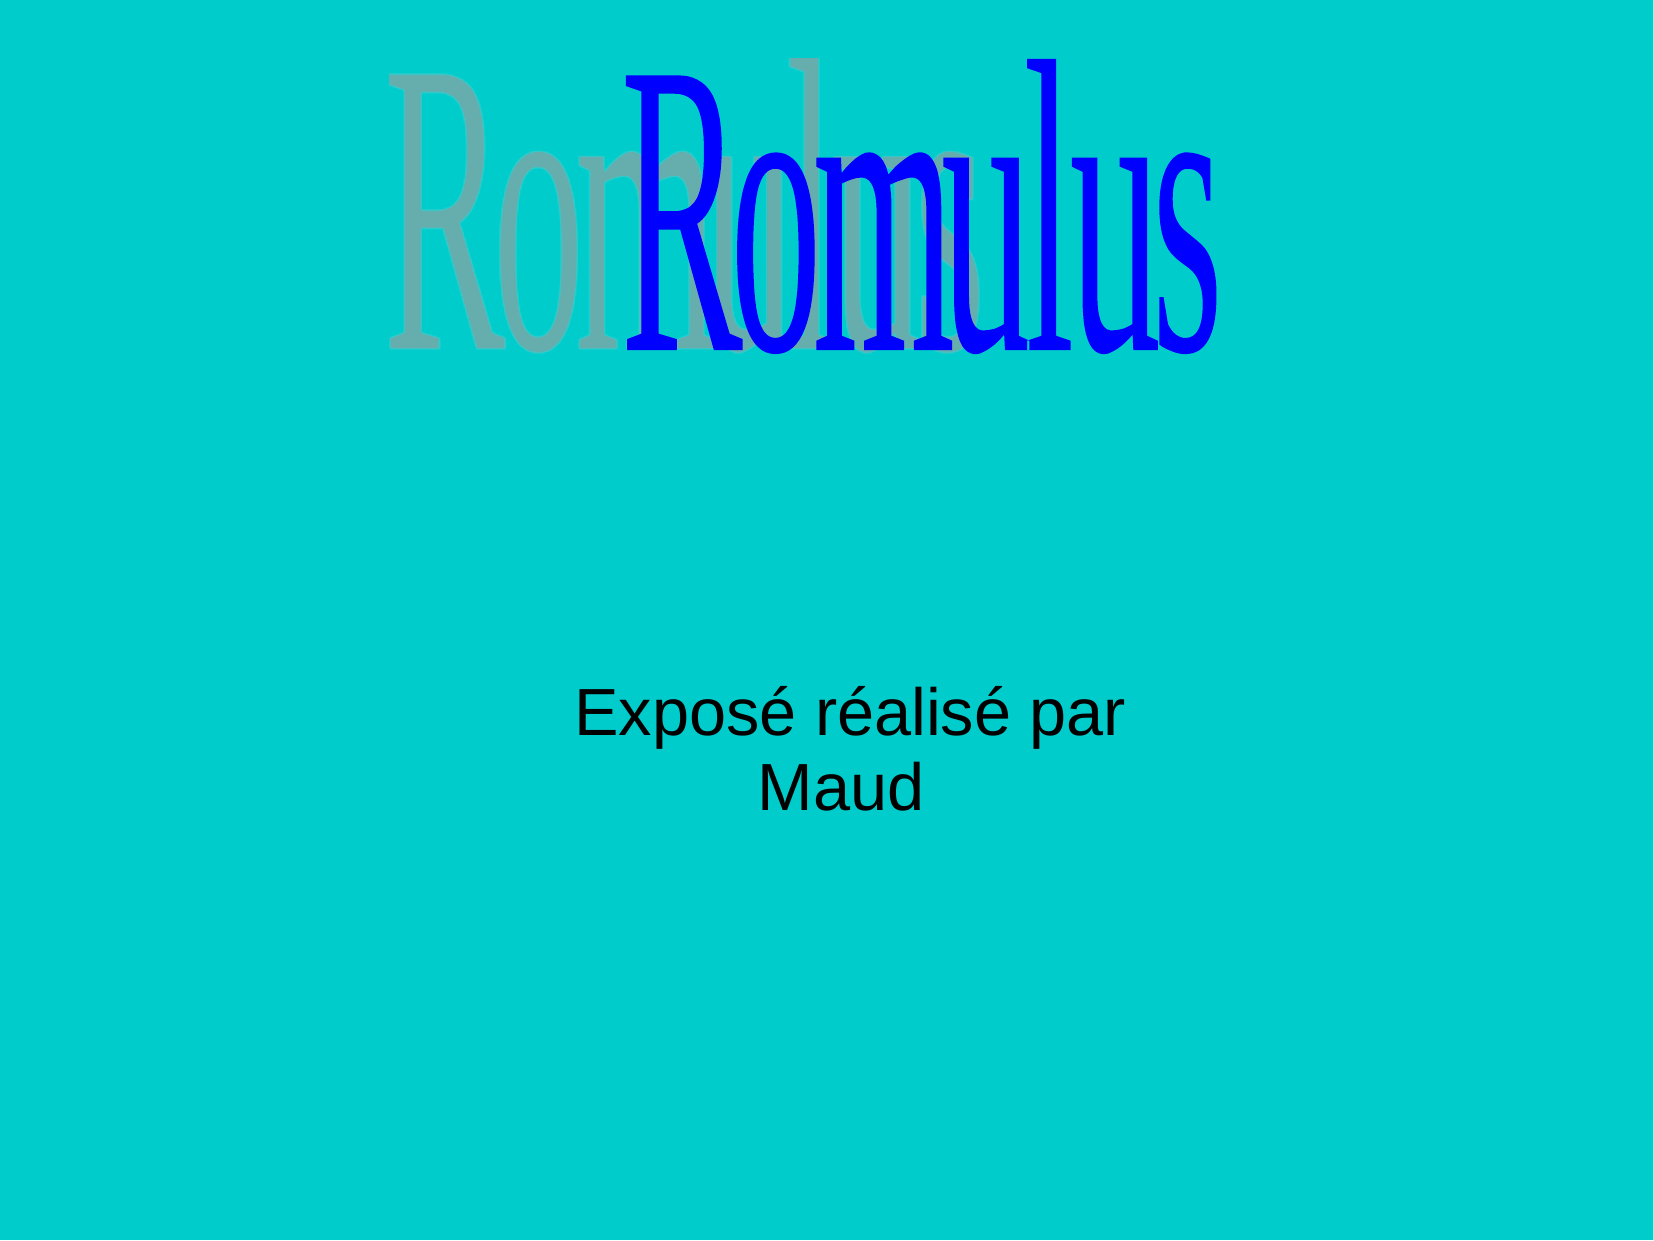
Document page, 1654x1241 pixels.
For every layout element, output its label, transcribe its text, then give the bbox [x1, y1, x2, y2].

text_box Romulus [625, 75, 743, 351]
text_box Romulus [1071, 157, 1158, 355]
text_box Romulus [737, 152, 815, 355]
subtitle Exposé réalisé par Maud [496, 531, 1205, 969]
text_box Romulus [1159, 152, 1217, 355]
text_box Romulus [816, 152, 953, 351]
text_box Romulus [943, 58, 1071, 355]
